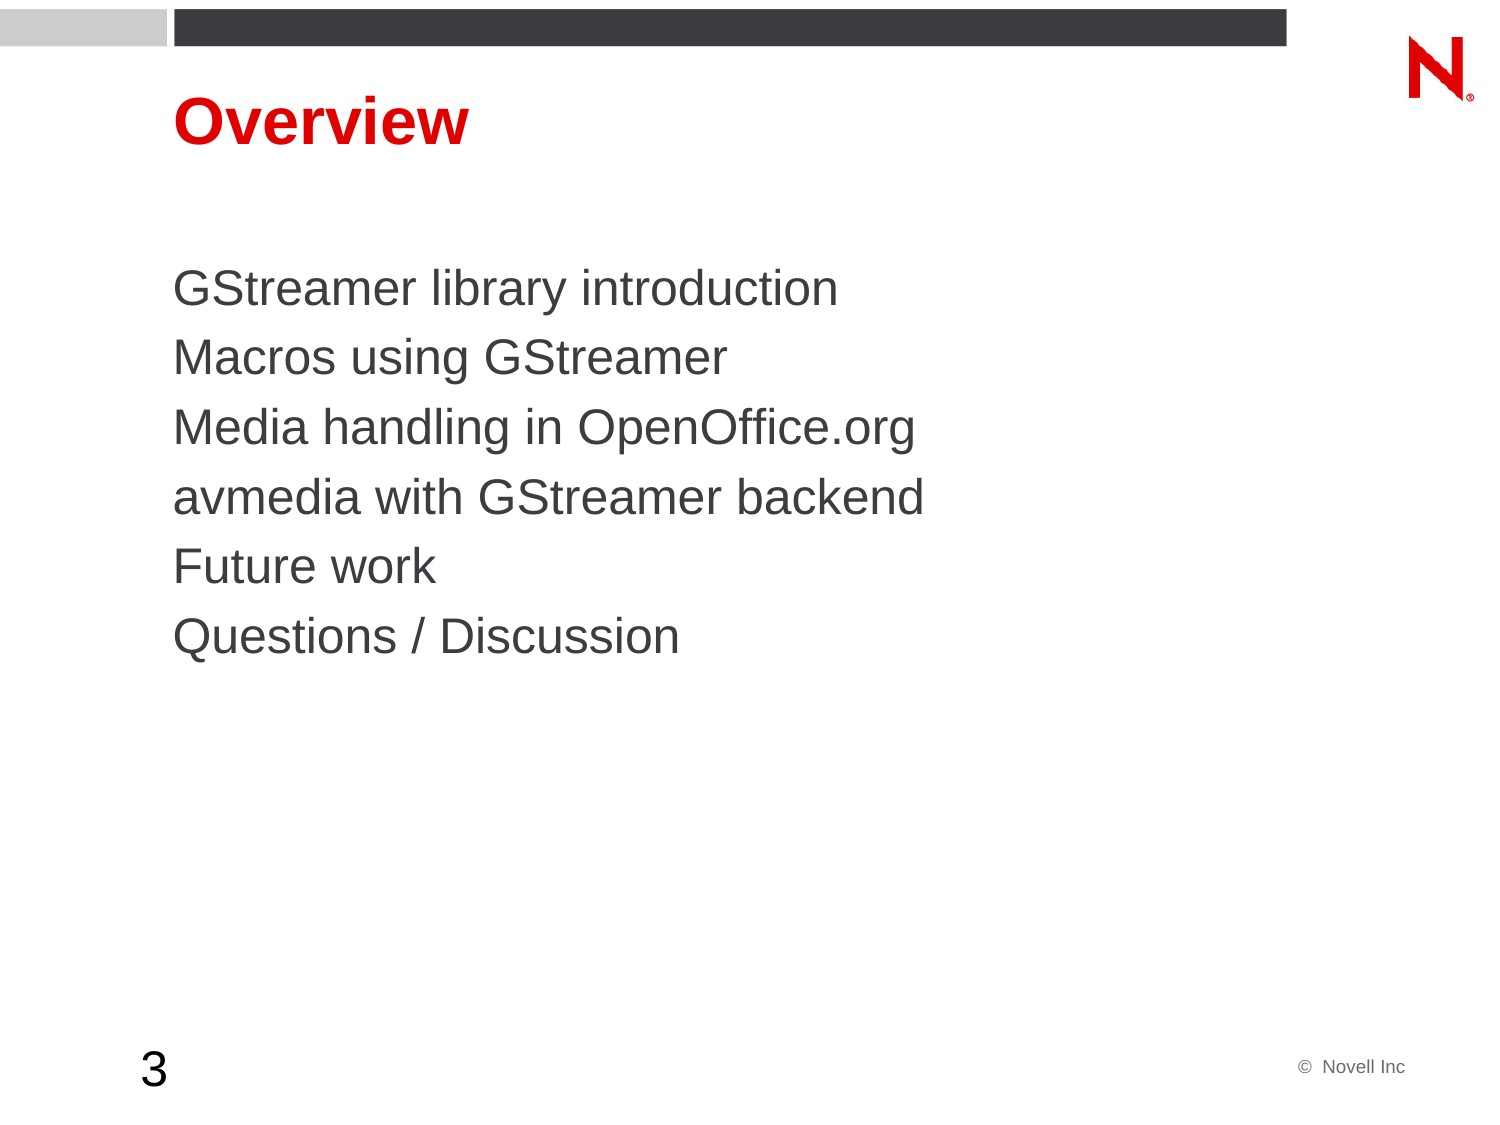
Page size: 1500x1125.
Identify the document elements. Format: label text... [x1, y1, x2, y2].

picture [1404, 32, 1477, 105]
list GStreamer library introduction Macros using GStreamer Media handling in OpenOffice.org avmedia with GStreamer backend Future work Questions / Discussion [172, 246, 1413, 977]
title Overview [173, 41, 1395, 205]
